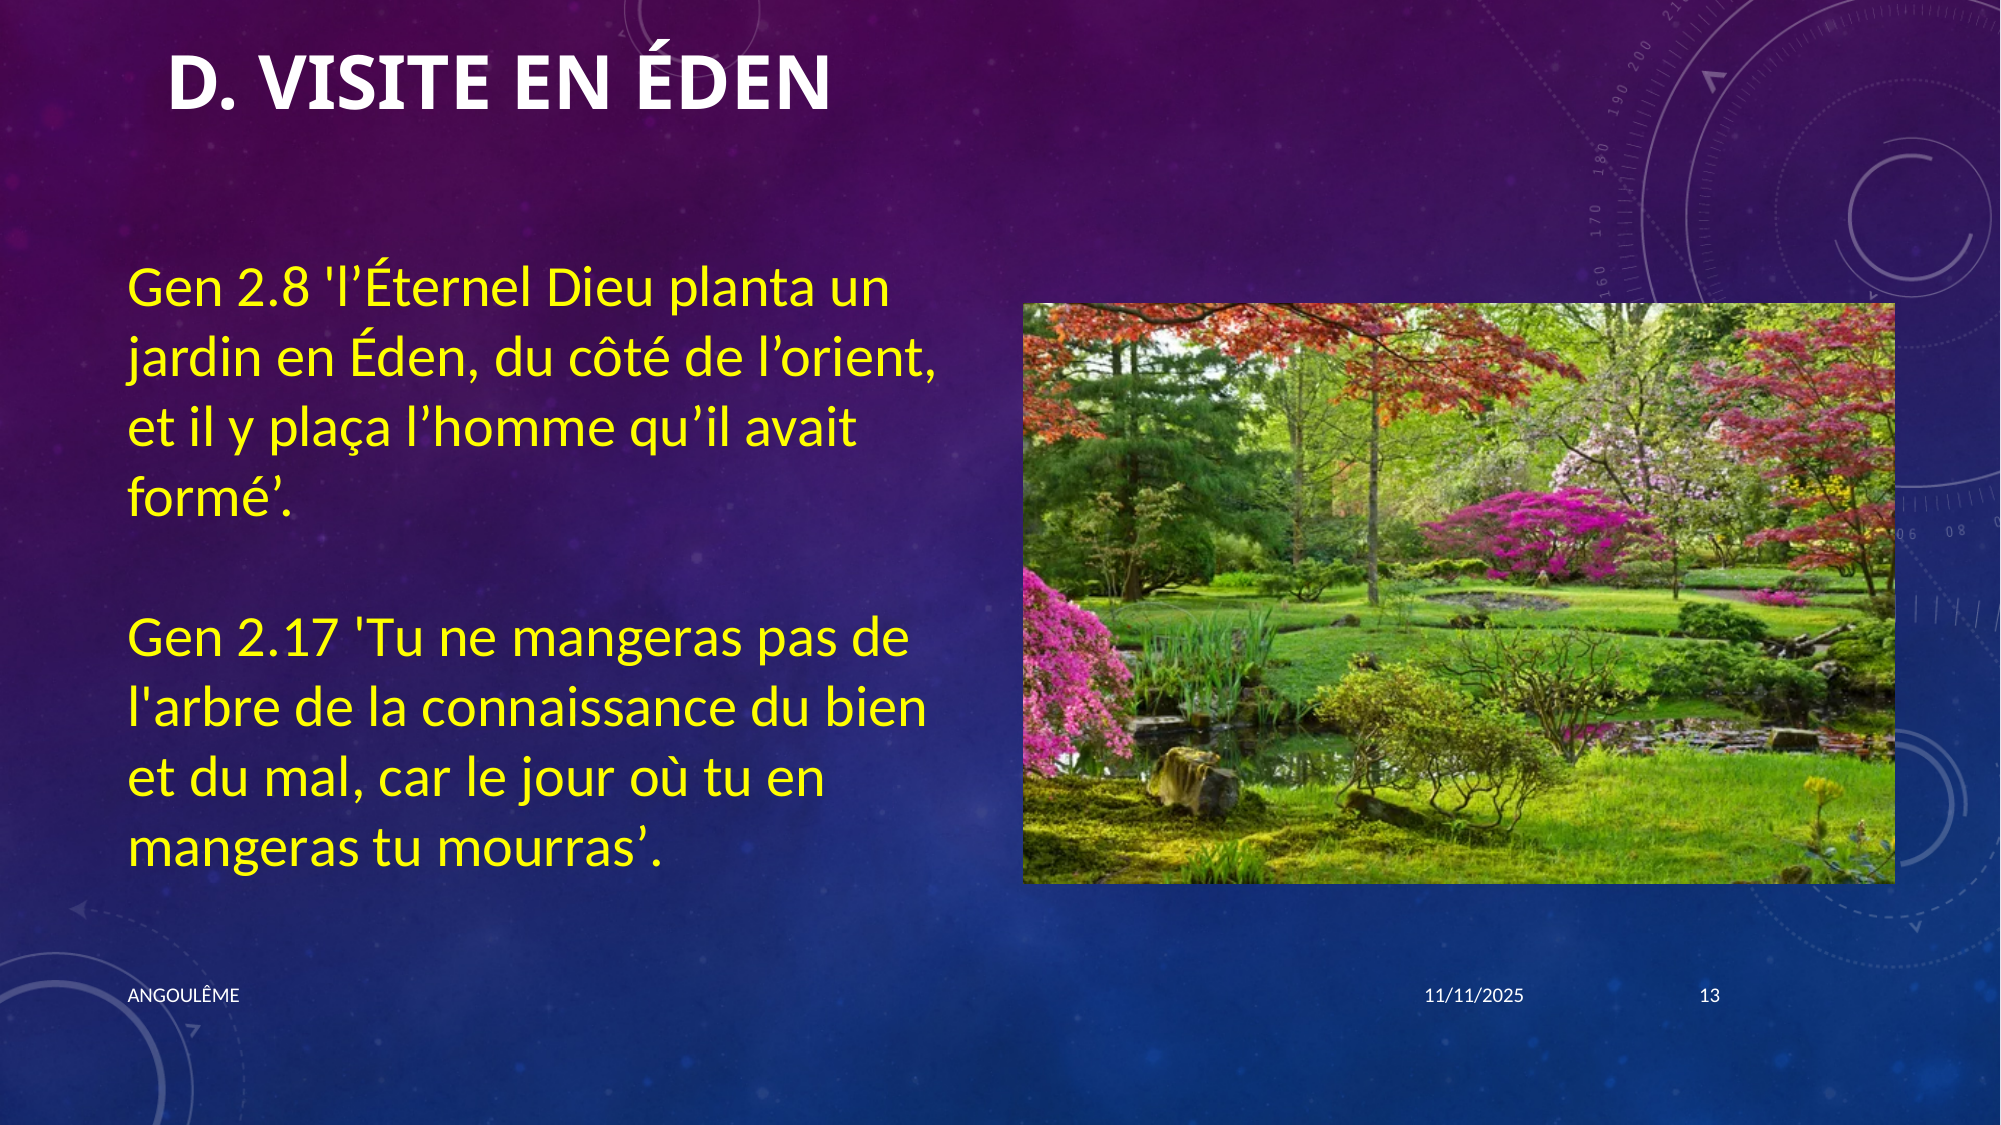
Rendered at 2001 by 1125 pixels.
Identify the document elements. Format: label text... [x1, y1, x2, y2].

picture [1023, 303, 1895, 884]
text_box Gen 2.8 'l’Éternel Dieu planta un jardin en Éden, du côté de l’orient, et il y plaça l’homme qu’il avait formé’. Gen 2.17 'Tu ne mangeras pas de l'arbre de la connaissance du bien et du mal, car le jour où tu en mangeras tu mourras’. [112, 241, 962, 963]
text_box [1684, 963, 1775, 1026]
title D. visite en éden [0, 0, 2000, 159]
text_box 11/11/2025 [1409, 963, 1672, 1026]
text_box ANGOULÊME [112, 963, 1397, 1026]
list [112, 158, 1871, 1068]
